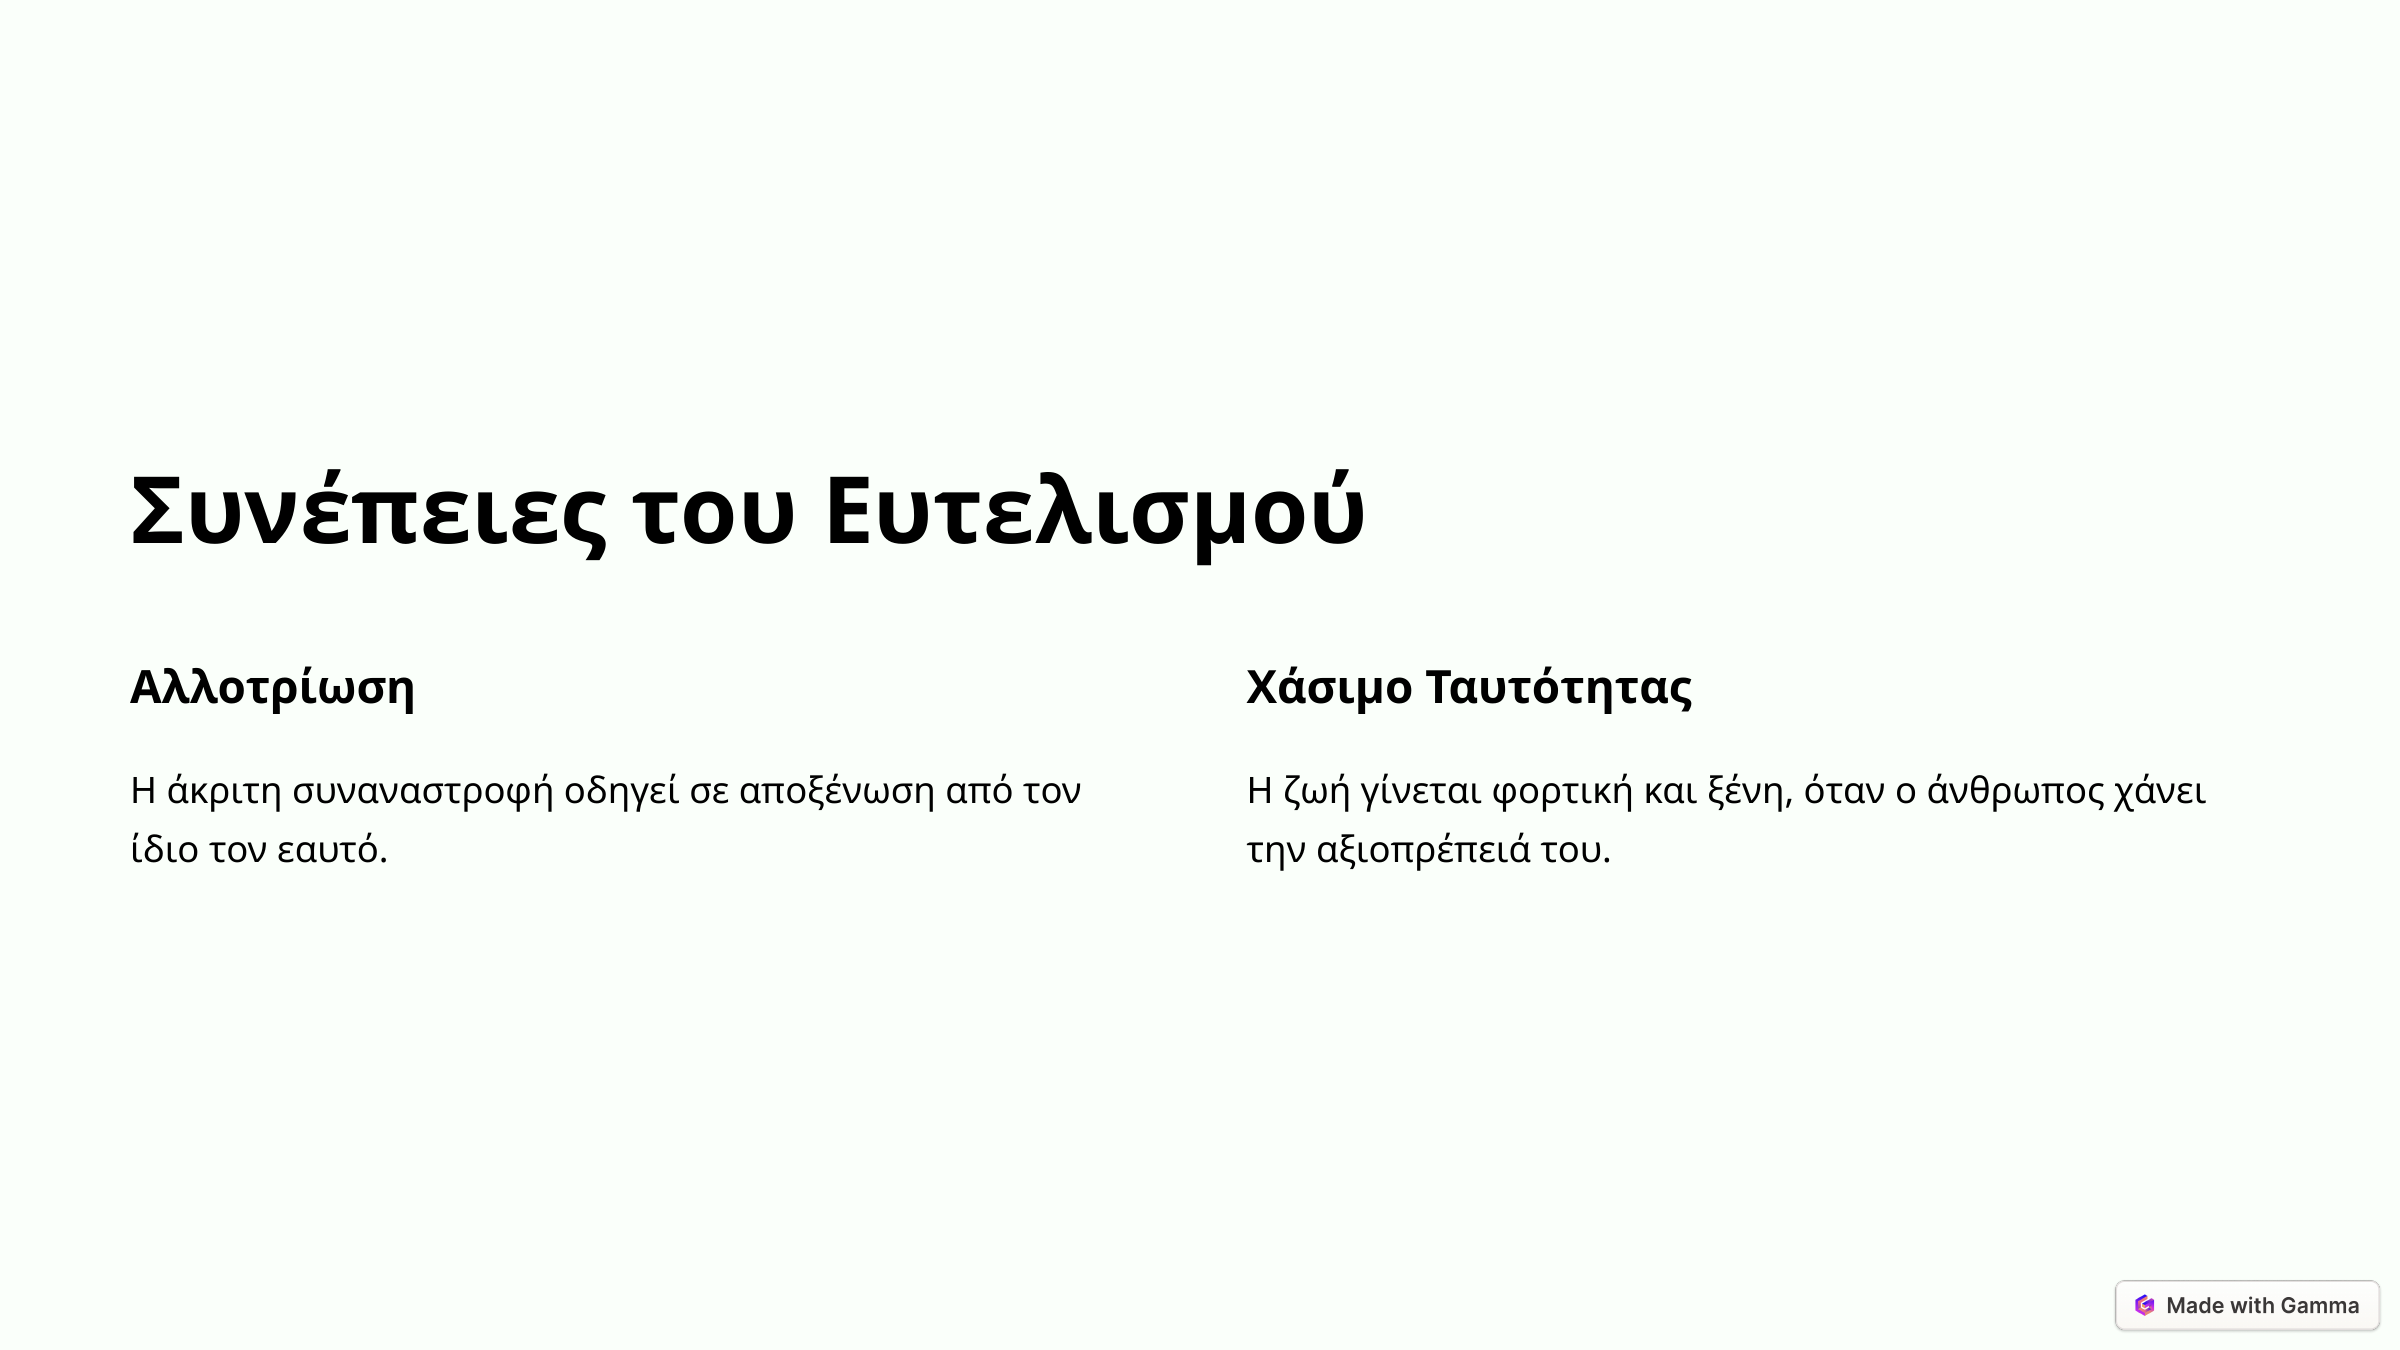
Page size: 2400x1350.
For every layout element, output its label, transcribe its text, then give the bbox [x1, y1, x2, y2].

text_box Η άκριτη συναναστροφή οδηγεί σε αποξένωση από τον ίδιο τον εαυτό. [130, 751, 1155, 871]
text_box Η ζωή γίνεται φορτική και ξένη, όταν ο άνθρωπος χάνει την αξιοπρέπειά του. [1246, 751, 2271, 871]
text_box Συνέπειες του Ευτελισμού [130, 446, 1364, 563]
text_box Χάσιμο Ταυτότητας [1246, 655, 1712, 714]
picture [2106, 1271, 2389, 1339]
text_box Αλλοτρίωση [130, 655, 596, 714]
